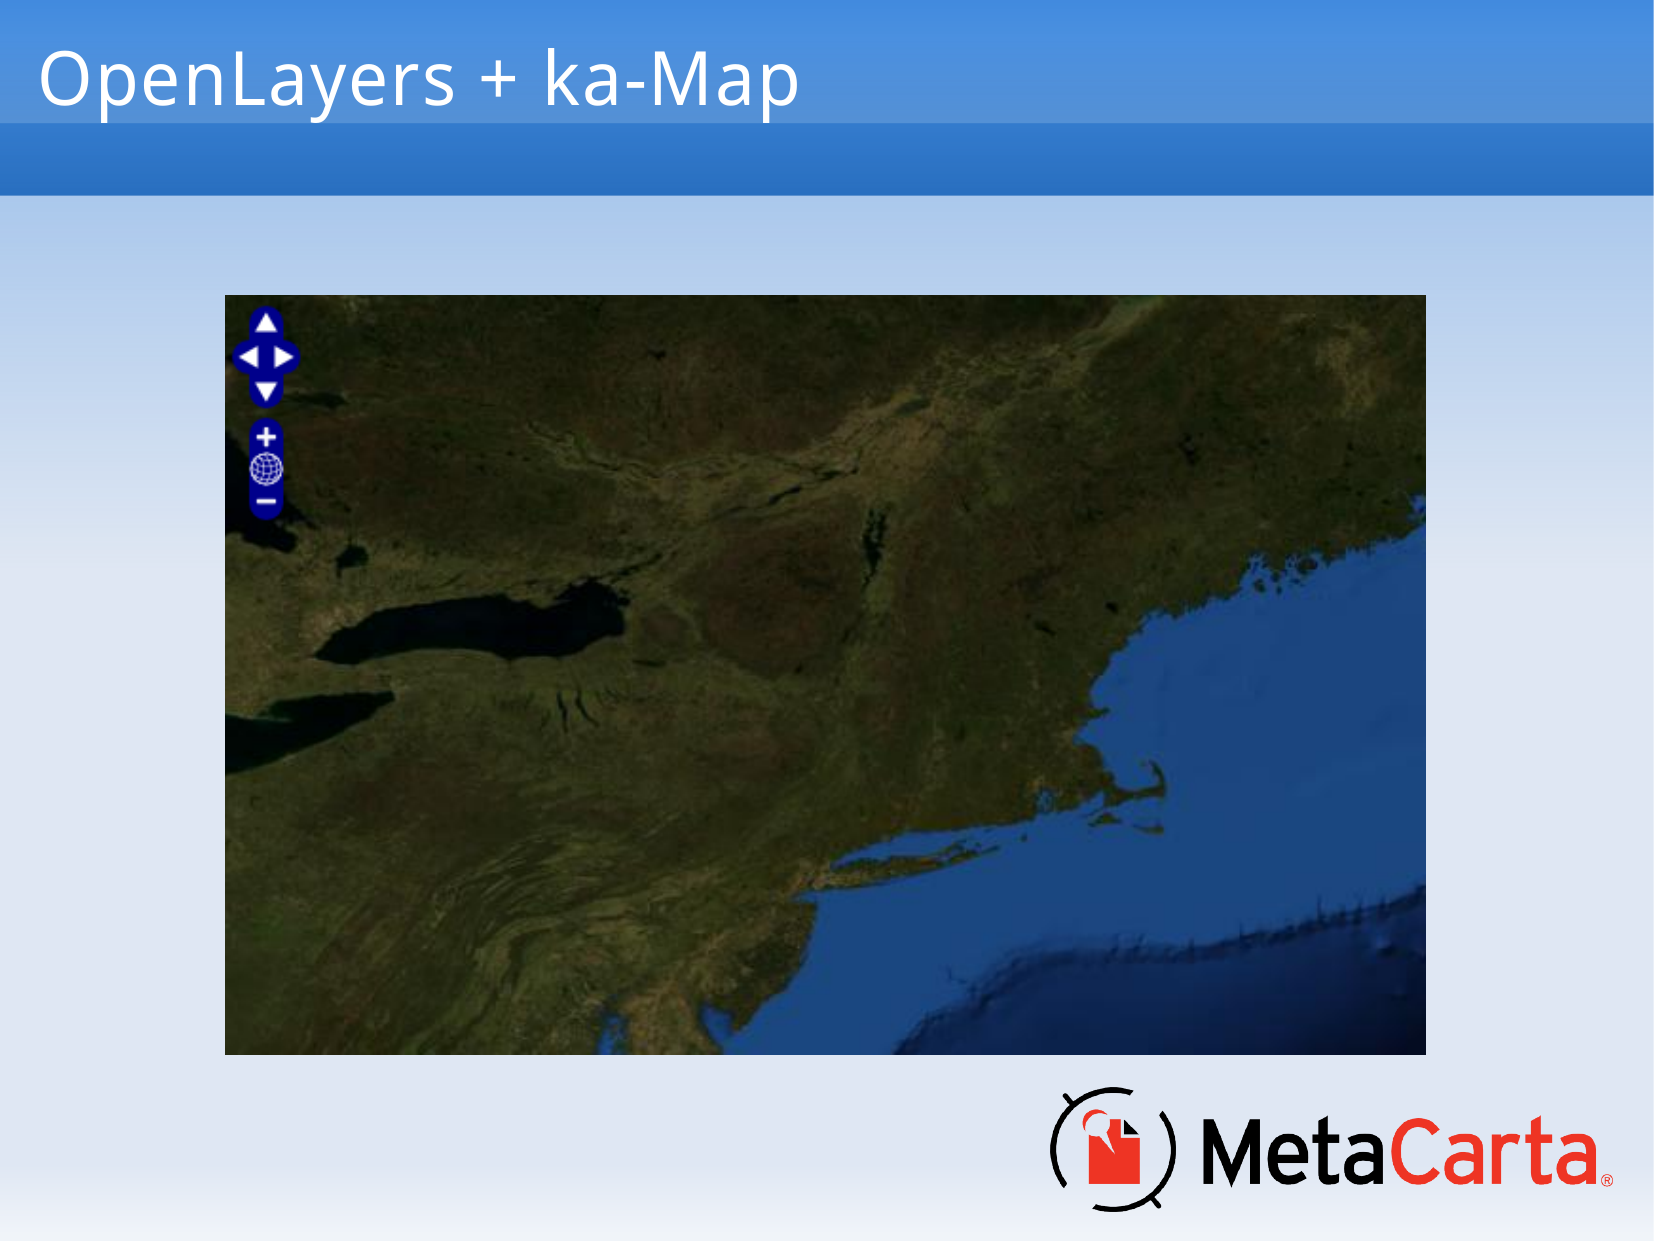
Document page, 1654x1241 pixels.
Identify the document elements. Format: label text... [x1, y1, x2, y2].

picture [0, 0, 1654, 1241]
title OpenLayers + ka-Map [37, 2, 1463, 151]
